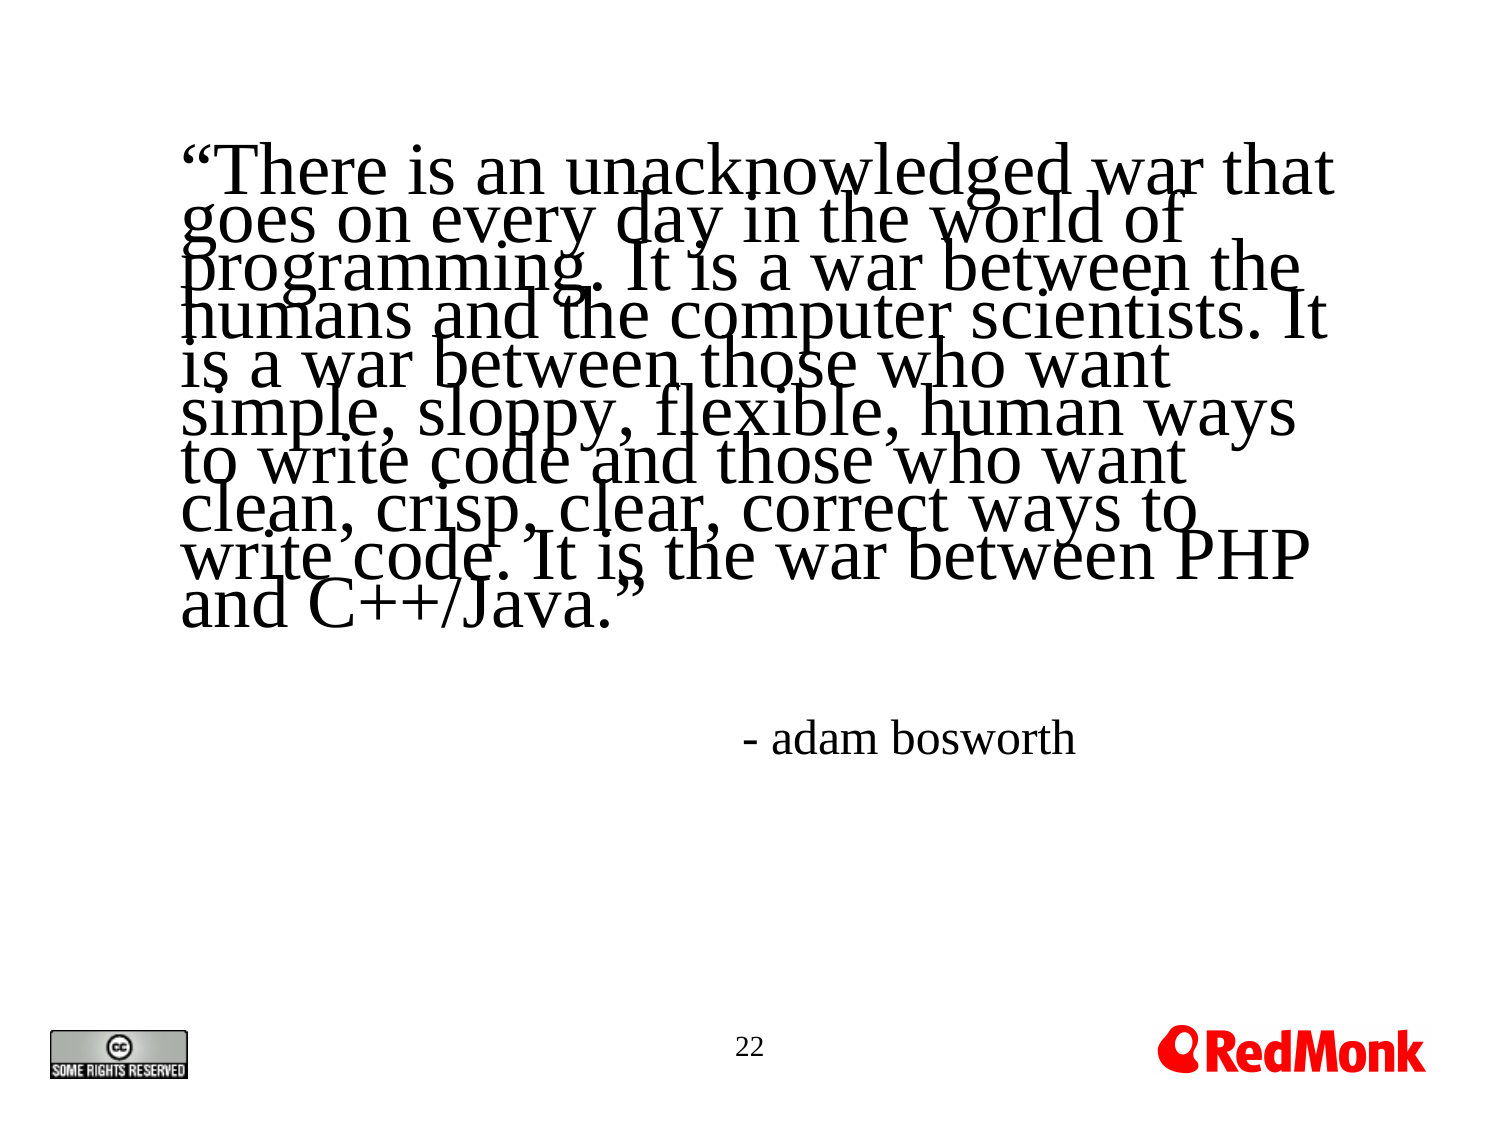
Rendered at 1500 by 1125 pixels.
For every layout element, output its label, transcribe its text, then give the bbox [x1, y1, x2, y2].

text_box “There is an unacknowledged war that goes on every day in the world of programming. It is a war between the humans and the computer scientists. It is a war between those who want simple, sloppy, flexible, human ways to write code and those who want clean, crisp, clear, correct ways to write code. It is the war between PHP and C++/Java.” [165, 148, 1367, 680]
picture [50, 1030, 188, 1079]
picture [1151, 1023, 1433, 1075]
text_box - adam bosworth [727, 721, 1500, 802]
